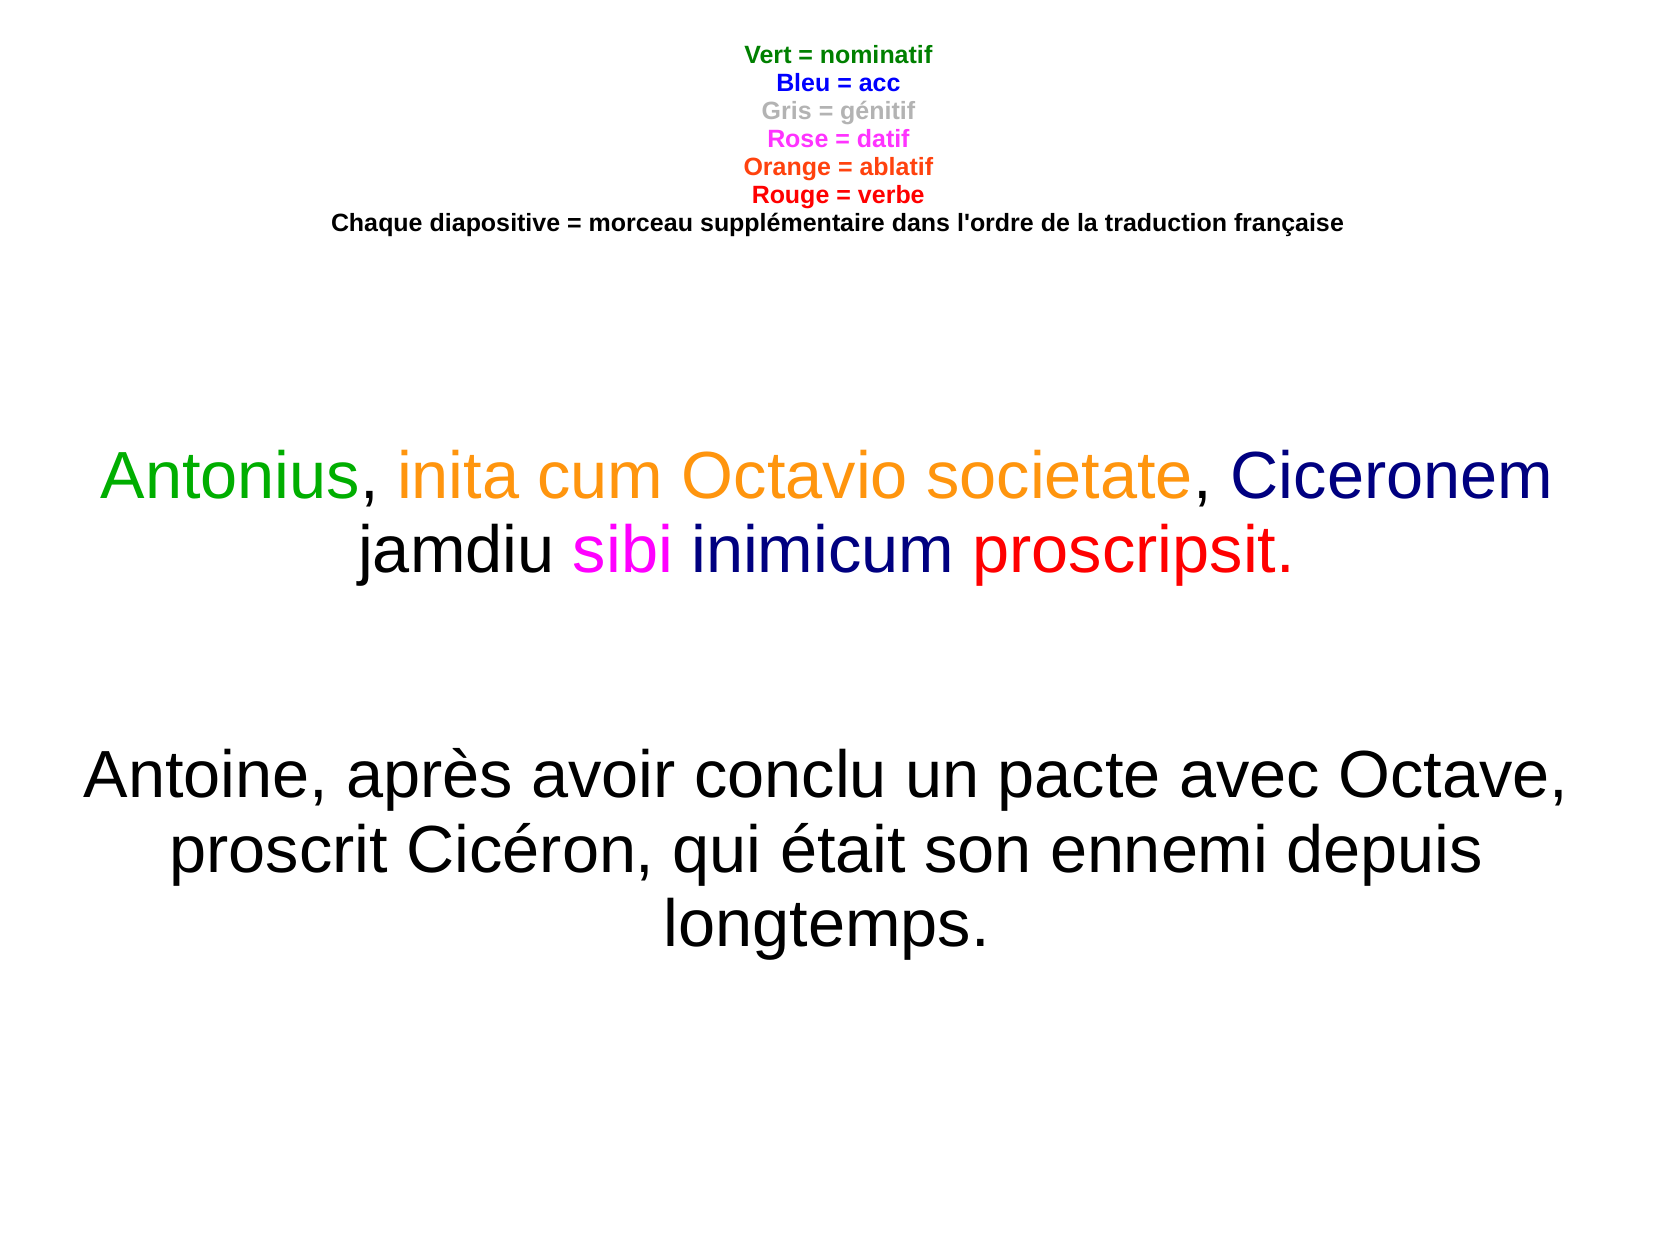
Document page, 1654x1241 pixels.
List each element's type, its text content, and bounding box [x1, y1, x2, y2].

title Vert = nominatif Bleu = acc Gris = génitif Rose = datif Orange = ablatif Rouge = verbe Chaque diapositive = morceau supplémentaire dans l'ordre de la traduction française [94, 35, 1583, 243]
subtitle Antonius, inita cum Octavio societate, Ciceronem jamdiu sibi inimicum proscripsit. Antoine, après avoir conclu un pacte avec Octave, proscrit Cicéron, qui était son ennemi depuis longtemps. [82, 290, 1571, 1109]
